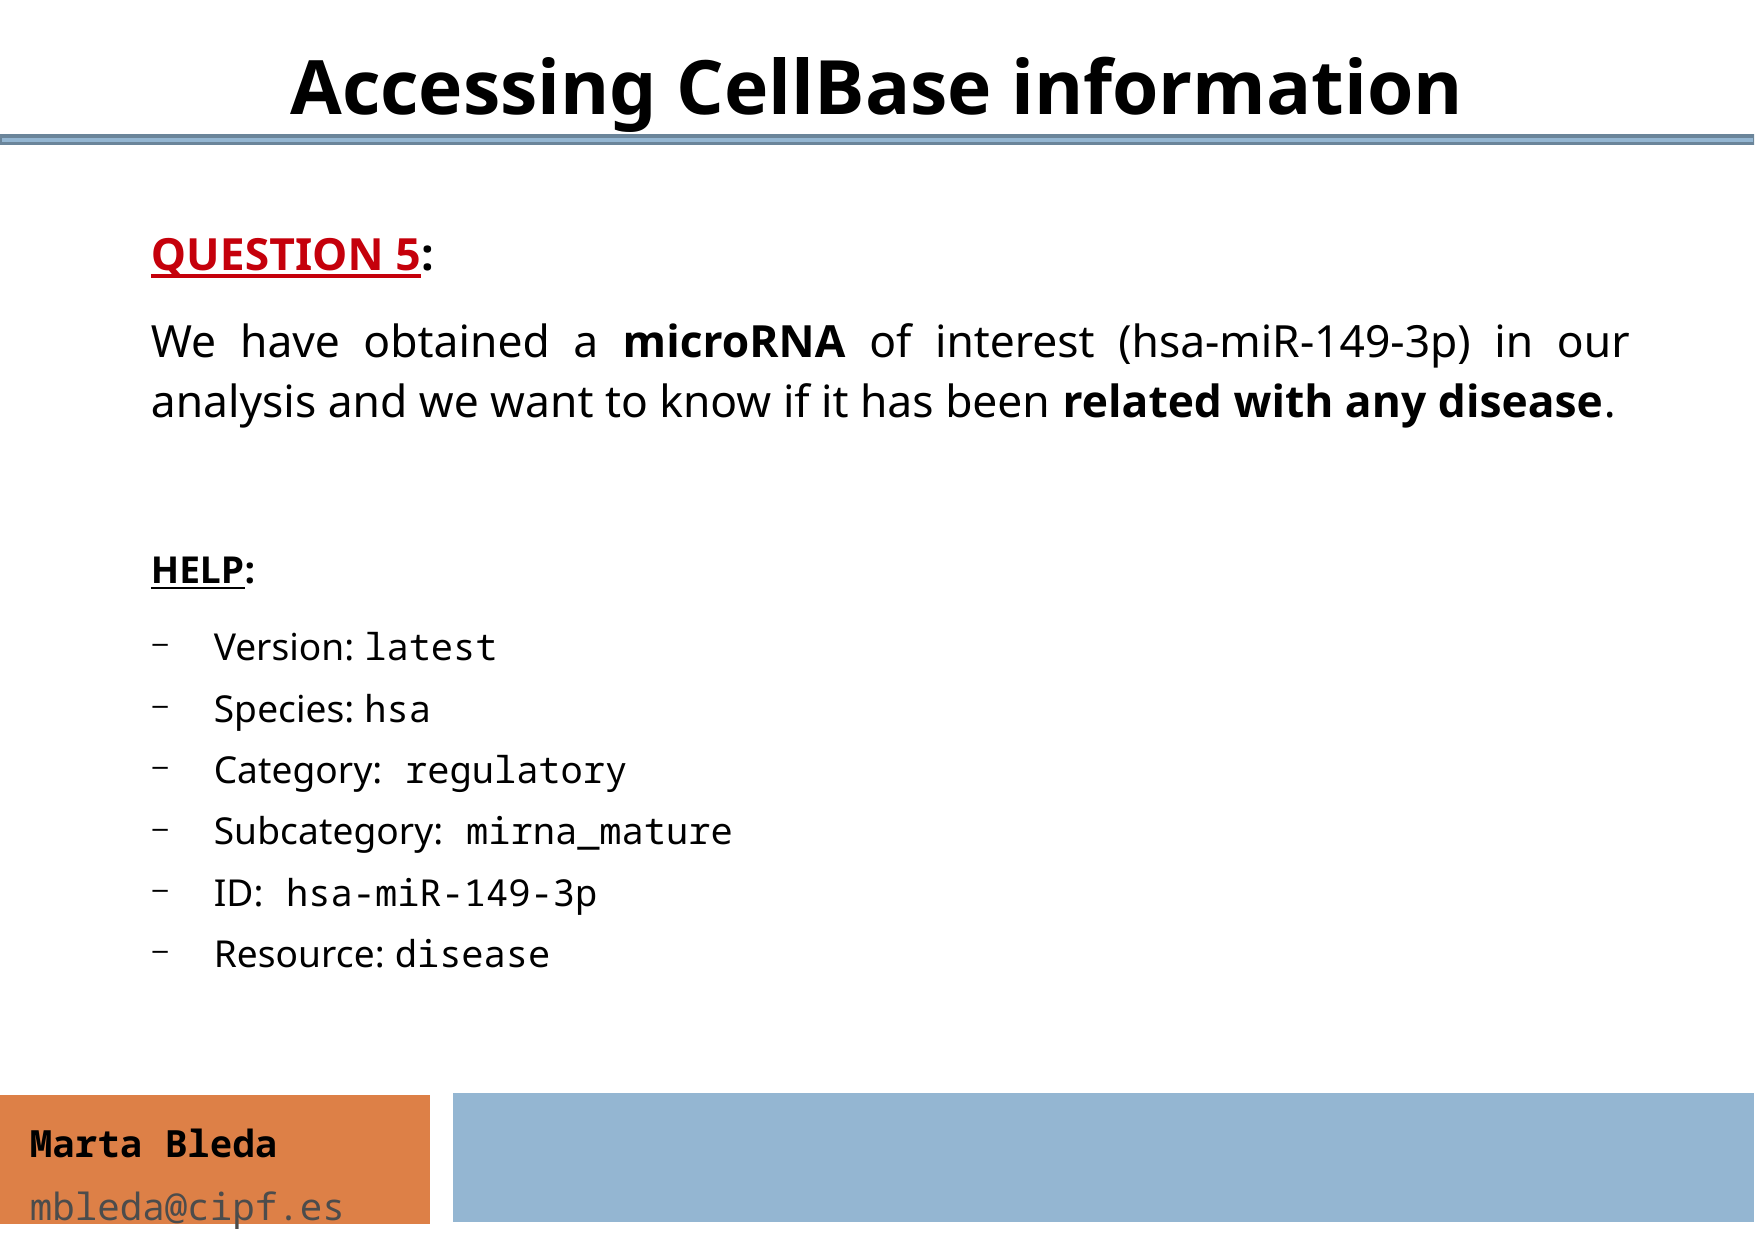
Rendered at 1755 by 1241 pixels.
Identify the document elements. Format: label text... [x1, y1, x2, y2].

text_box Accessing CellBase information [67, 27, 1688, 129]
text_box Marta Bleda mbleda@cipf.es [15, 1110, 406, 1213]
list QUESTION 5: We have obtained a microRNA of interest (hsa-miR-149-3p) in our analysis and we want to know if it has been related with any disease. HELP: Version: latest Species: hsa Category: regulatory Subcategory: mirna_mature ID: hsa-miR-149-3p Resource: disease [87, 223, 1632, 1034]
text_box [0, 136, 1754, 144]
